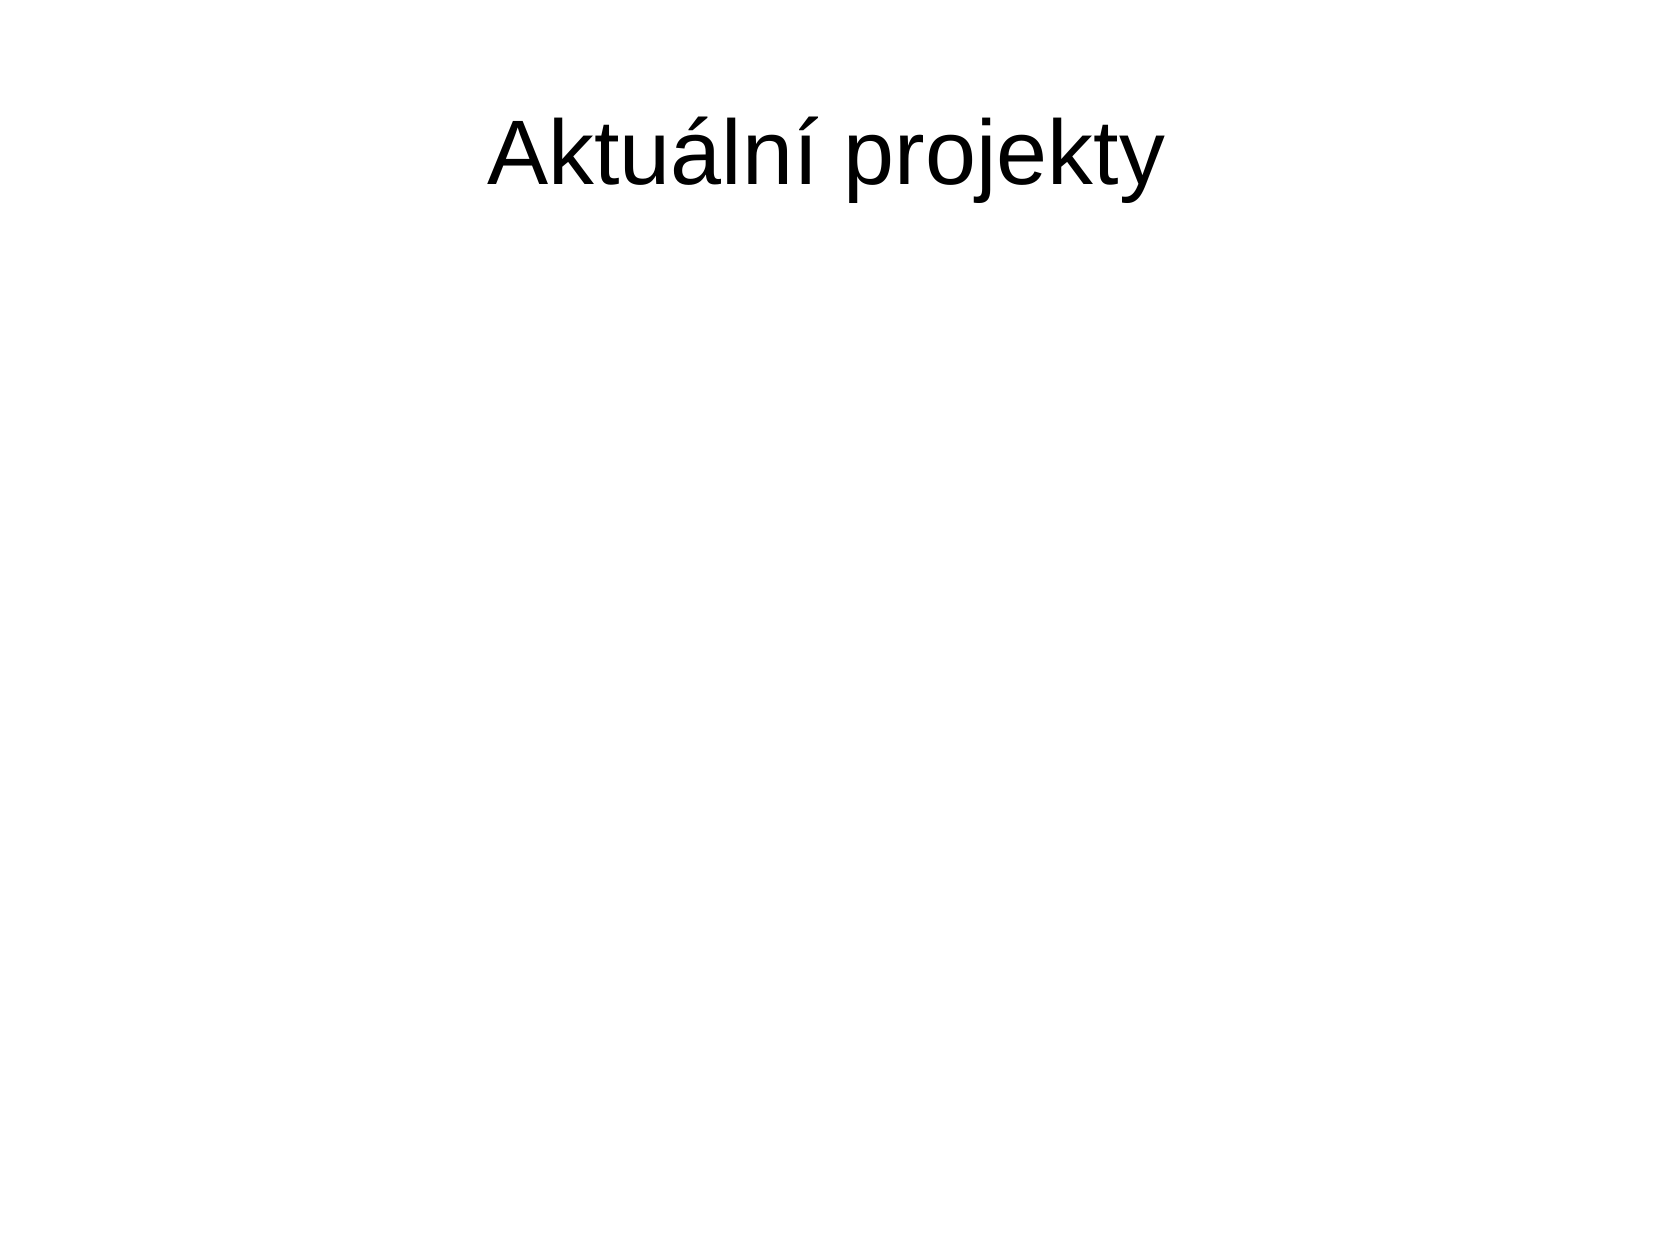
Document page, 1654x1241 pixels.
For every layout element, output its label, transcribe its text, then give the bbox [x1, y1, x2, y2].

title Aktuální projekty [82, 49, 1571, 257]
